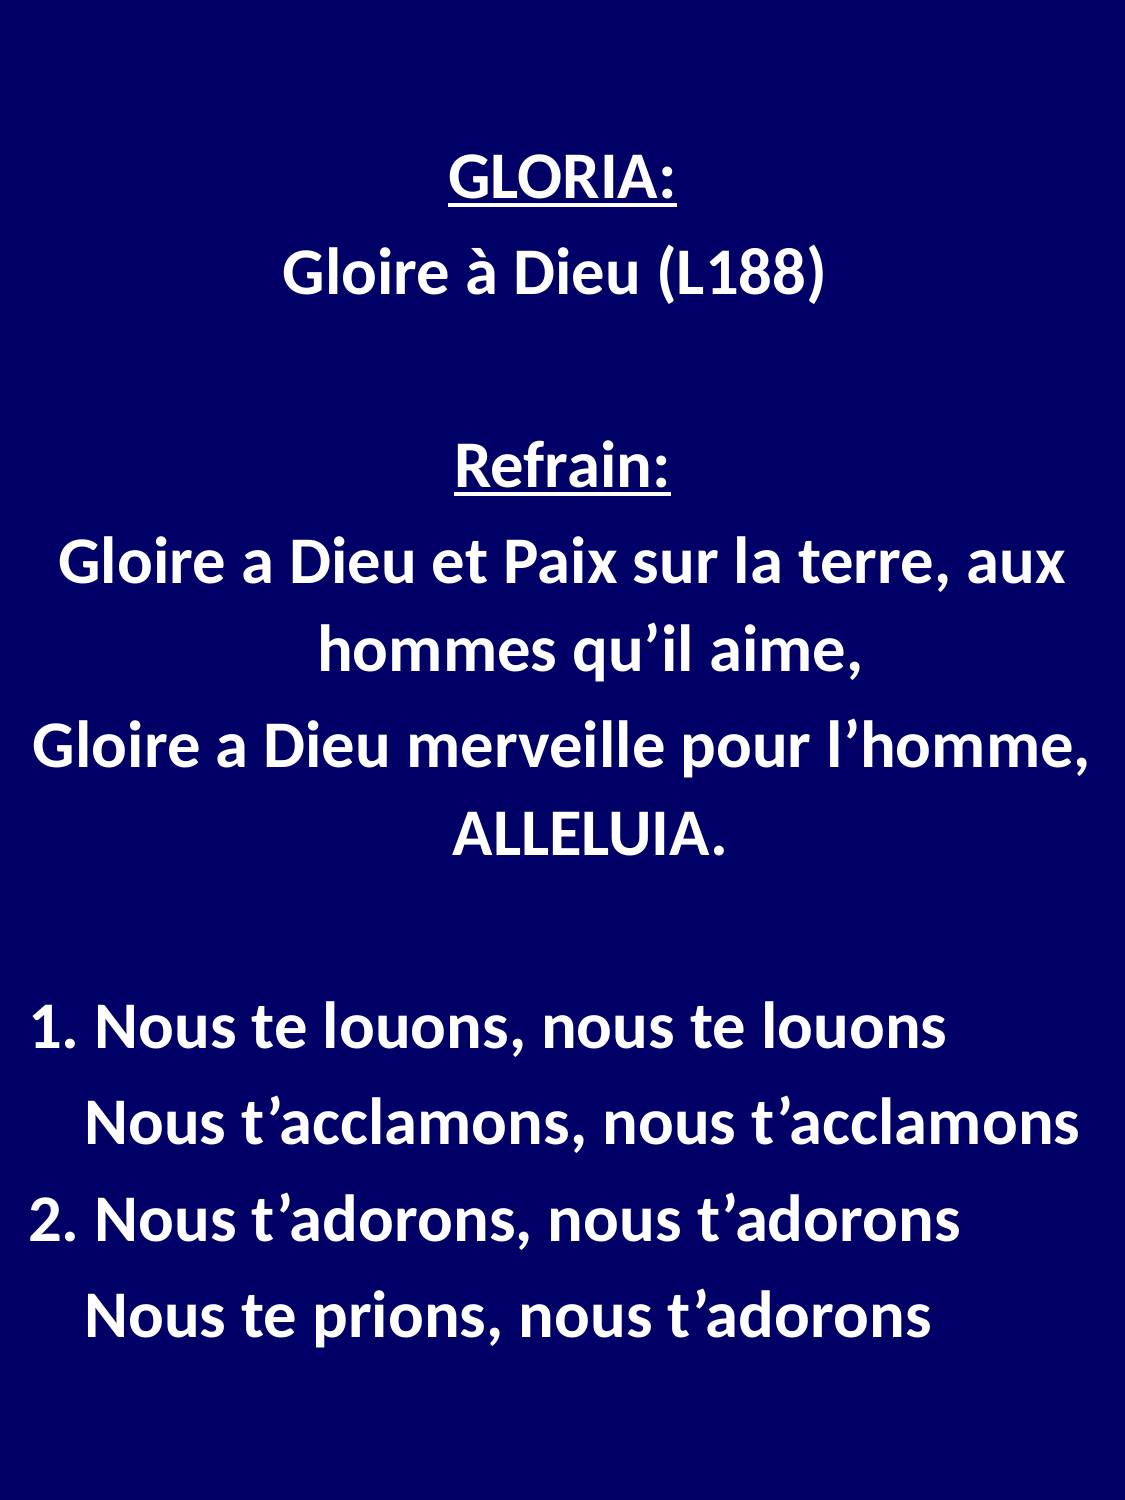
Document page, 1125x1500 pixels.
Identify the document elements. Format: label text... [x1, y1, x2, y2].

text_box GLORIA: Gloire à Dieu (L188) Refrain: Gloire a Dieu et Paix sur la terre, aux hommes qu’il aime, Gloire a Dieu merveille pour l’homme, ALLELUIA. 1. Nous te louons, nous te louons Nous t’acclamons, nous t’acclamons 2. Nous t’adorons, nous t’adorons Nous te prions, nous t’adorons [13, 115, 1112, 1452]
